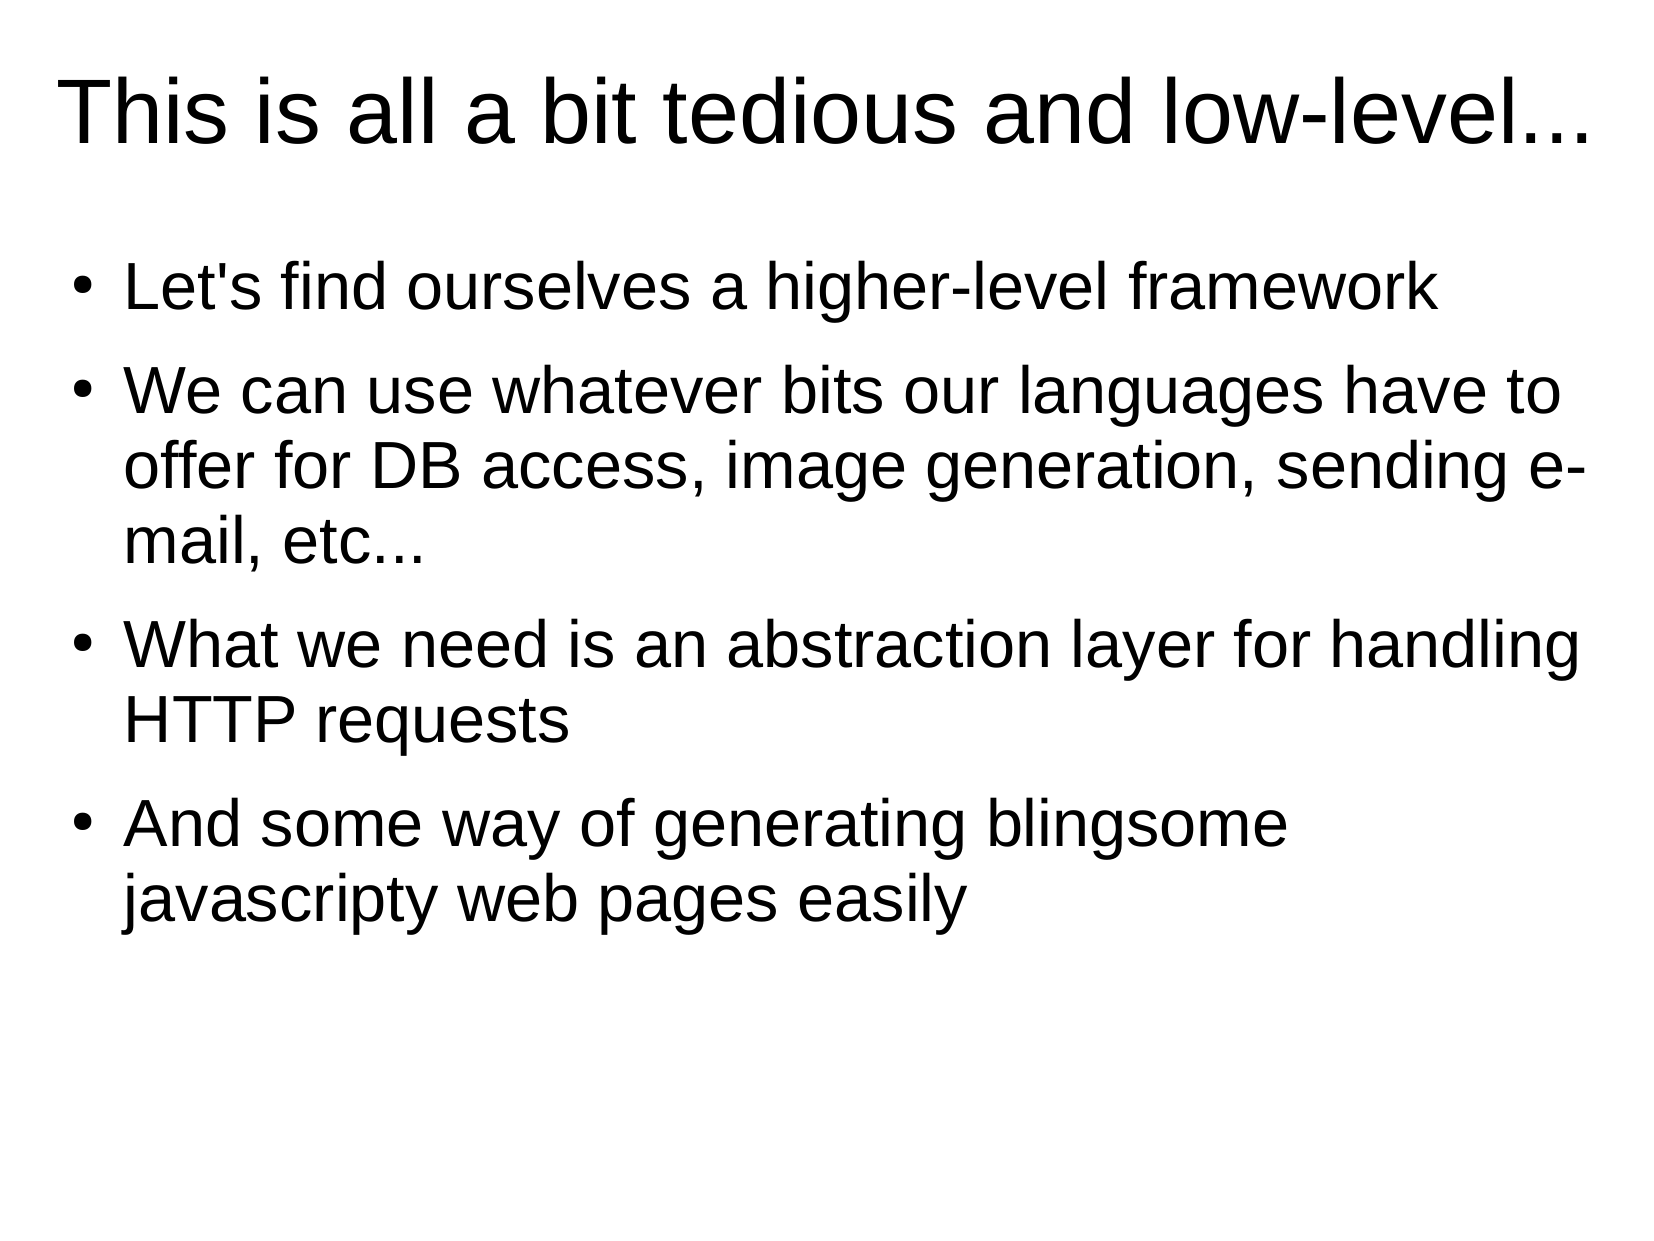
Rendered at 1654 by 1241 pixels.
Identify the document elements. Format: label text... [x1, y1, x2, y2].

title This is all a bit tedious and low-level... [0, 15, 1654, 208]
list Let's find ourselves a higher-level framework We can use whatever bits our languages have to offer for DB access, image generation, sending e-mail, etc... What we need is an abstraction layer for handling HTTP requests And some way of generating blingsome javascripty web pages easily [53, 248, 1619, 1087]
